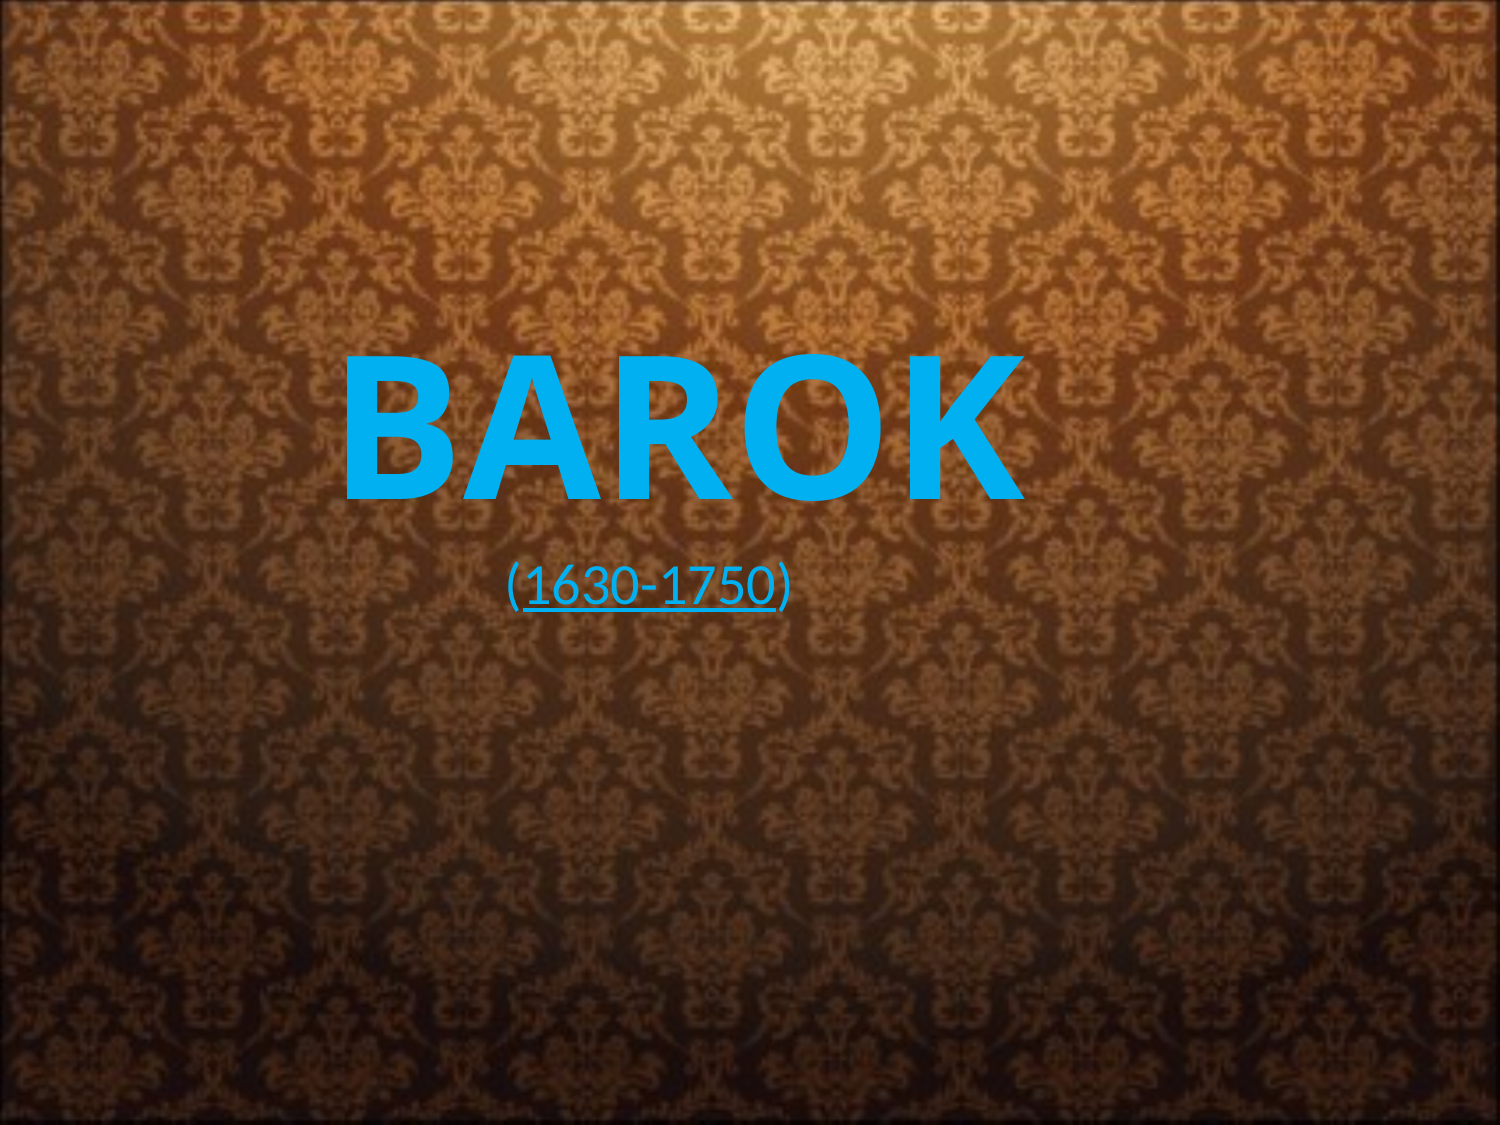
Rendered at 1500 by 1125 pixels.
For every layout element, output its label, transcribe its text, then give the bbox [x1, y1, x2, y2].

text_box (1630-1750) [490, 538, 1164, 624]
picture [0, 0, 1500, 1125]
title BAROK [147, 184, 1260, 655]
